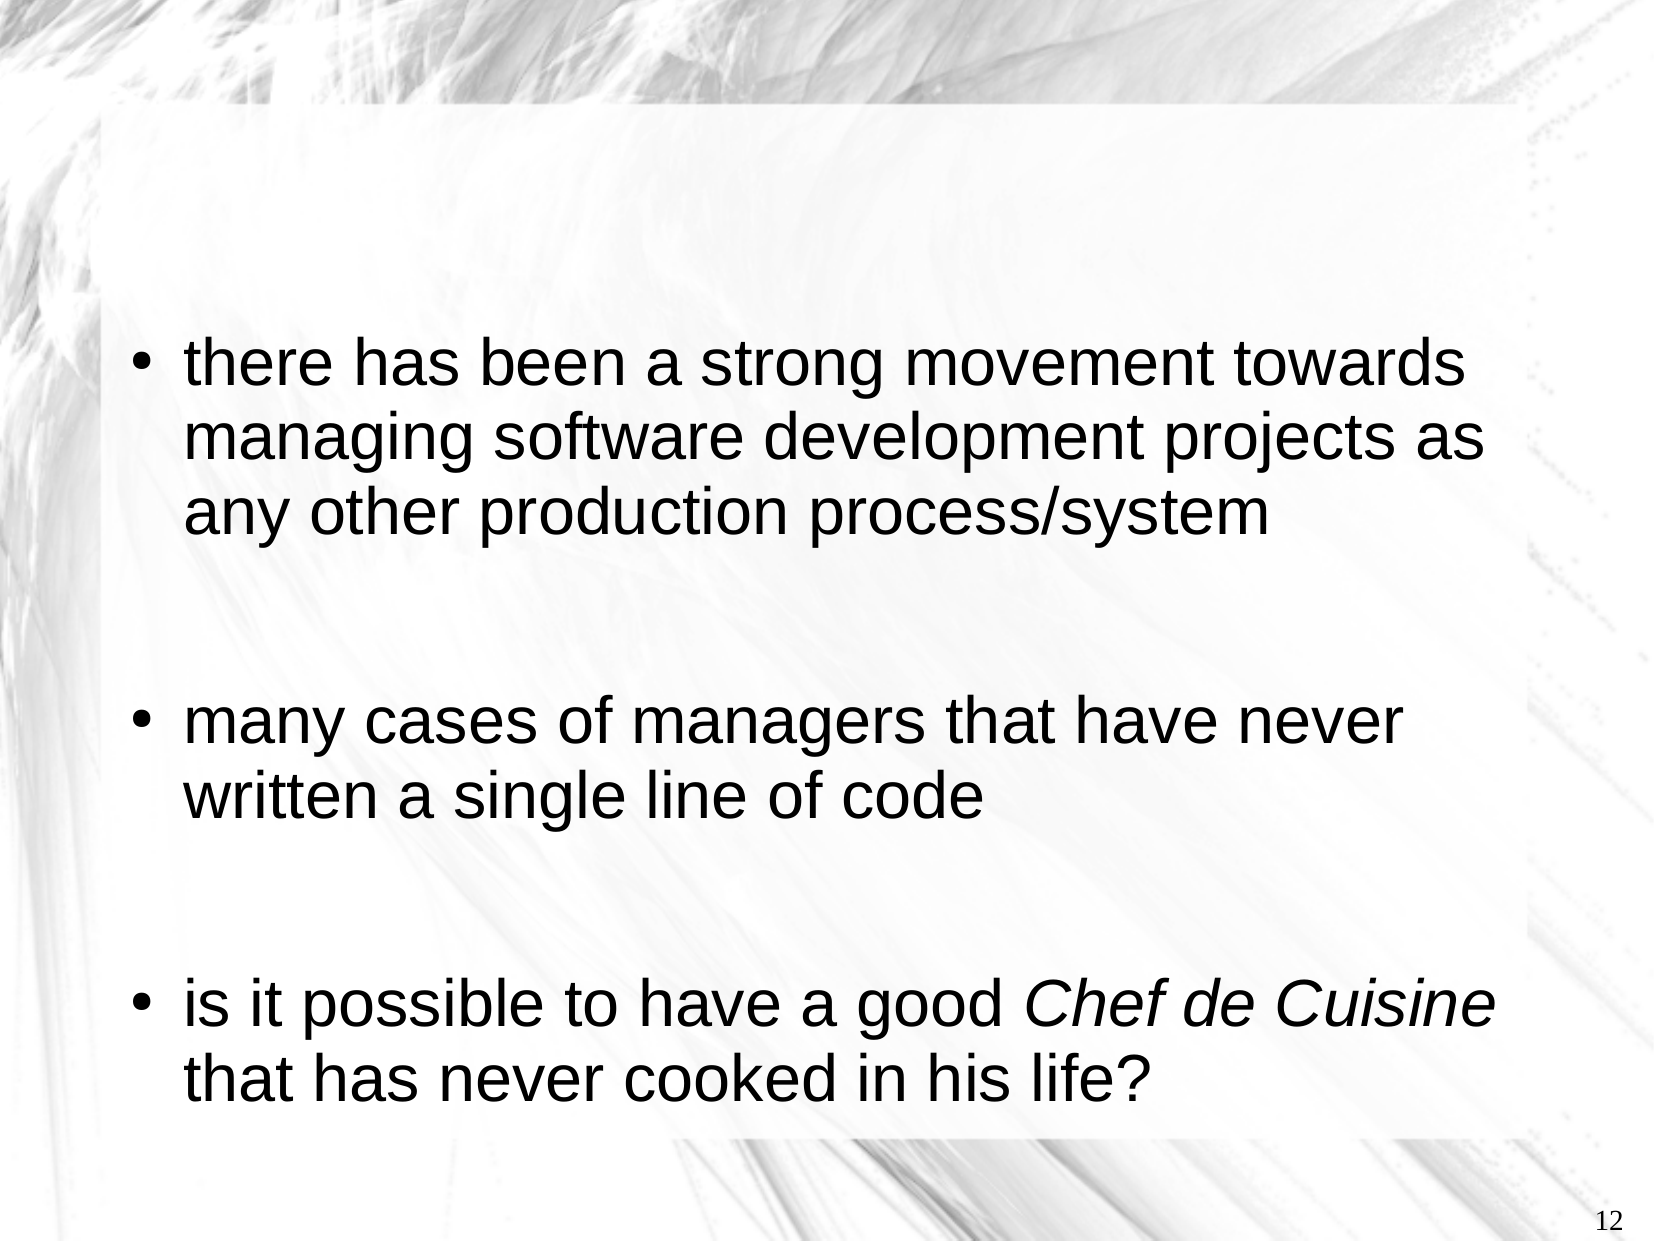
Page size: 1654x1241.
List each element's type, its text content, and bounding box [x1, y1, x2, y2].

list there has been a strong movement towards managing software development projects as any other production process/system many cases of managers that have never written a single line of code is it possible to have a good Chef de Cuisine that has never cooked in his life? [112, 324, 1565, 1114]
picture [0, 0, 1654, 1241]
